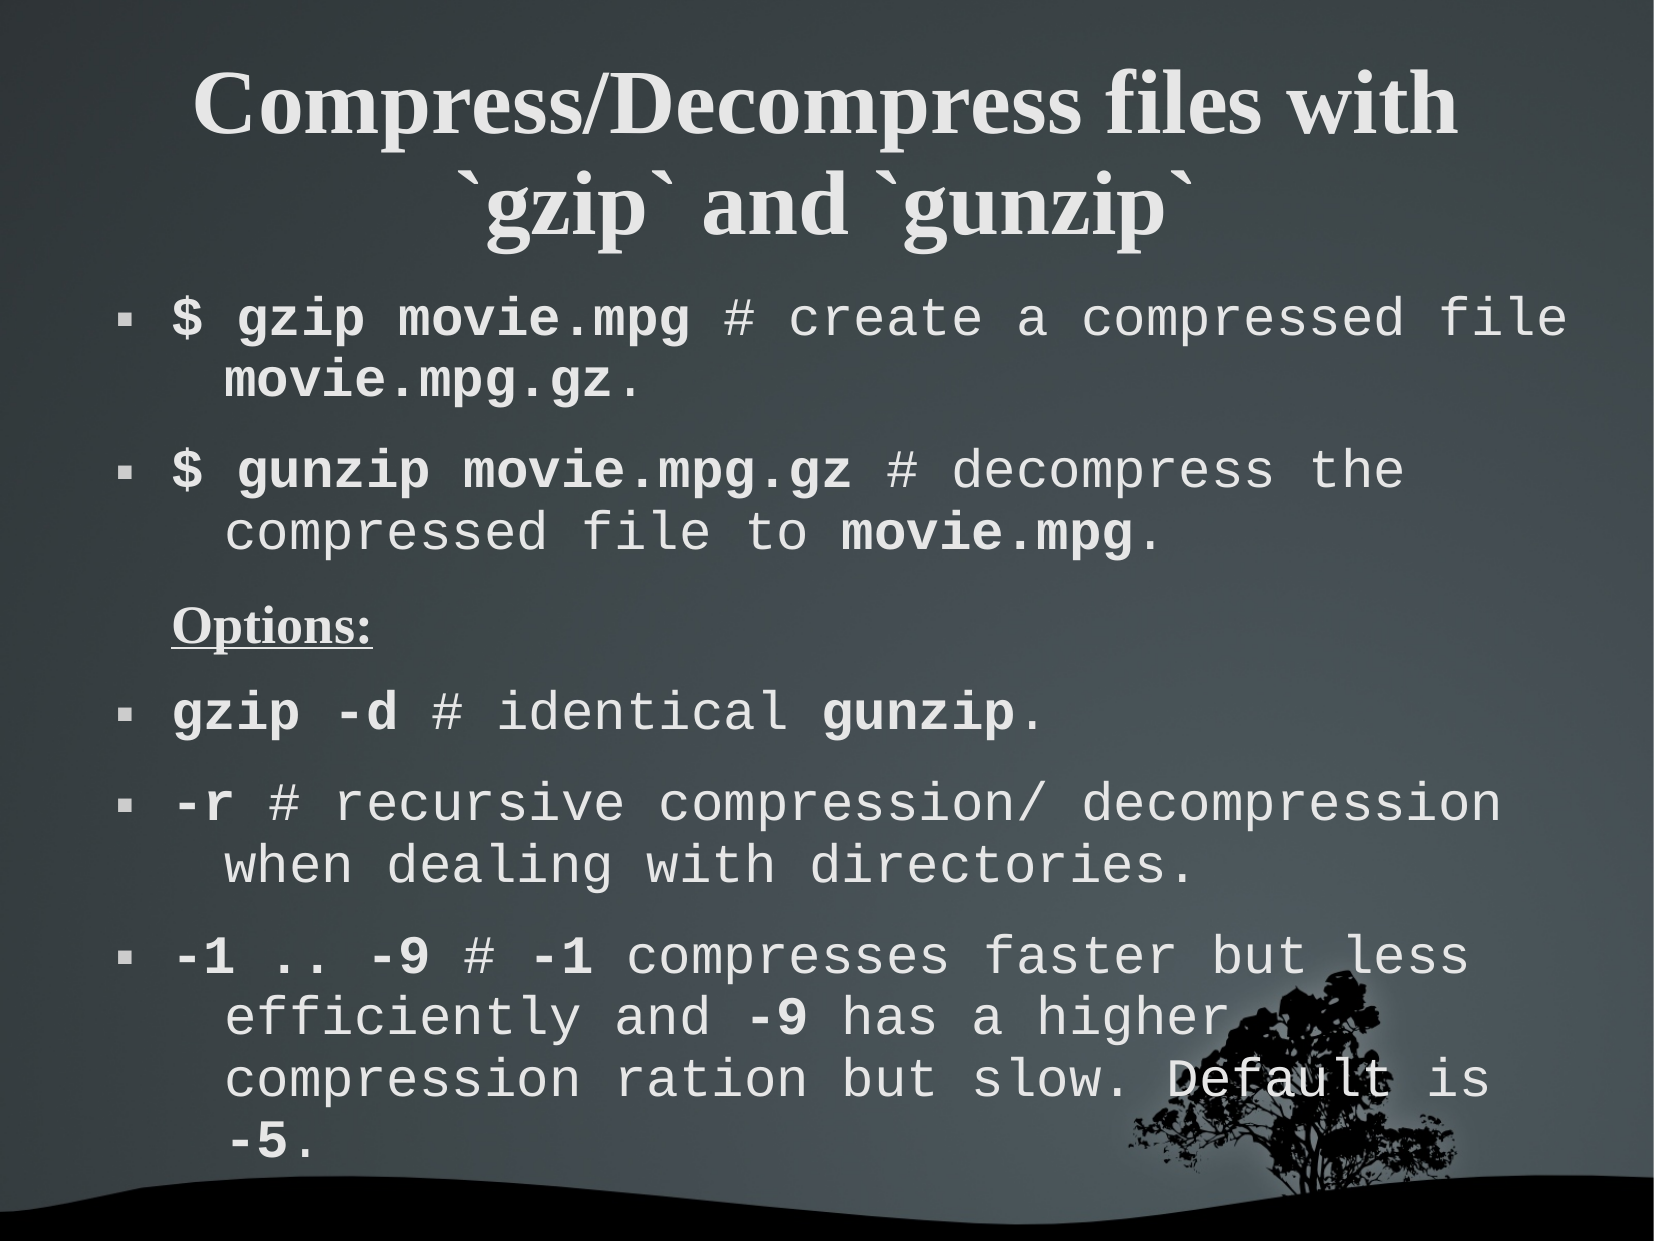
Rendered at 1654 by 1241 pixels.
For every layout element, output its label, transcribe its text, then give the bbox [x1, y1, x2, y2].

picture [0, 0, 1654, 1241]
list $ gzip movie.mpg # create a compressed file movie.mpg.gz. $ gunzip movie.mpg.gz # decompress the compressed file to movie.mpg. Options: gzip -d # identical gunzip. -r # recursive compression/ decompression when dealing with directories. -1 .. -9 # -1 compresses faster but less efficiently and -9 has a higher compression ration but slow. Default is -5. [82, 290, 1571, 1175]
title Compress/Decompress files with `gzip` and `gunzip` [82, 33, 1571, 273]
